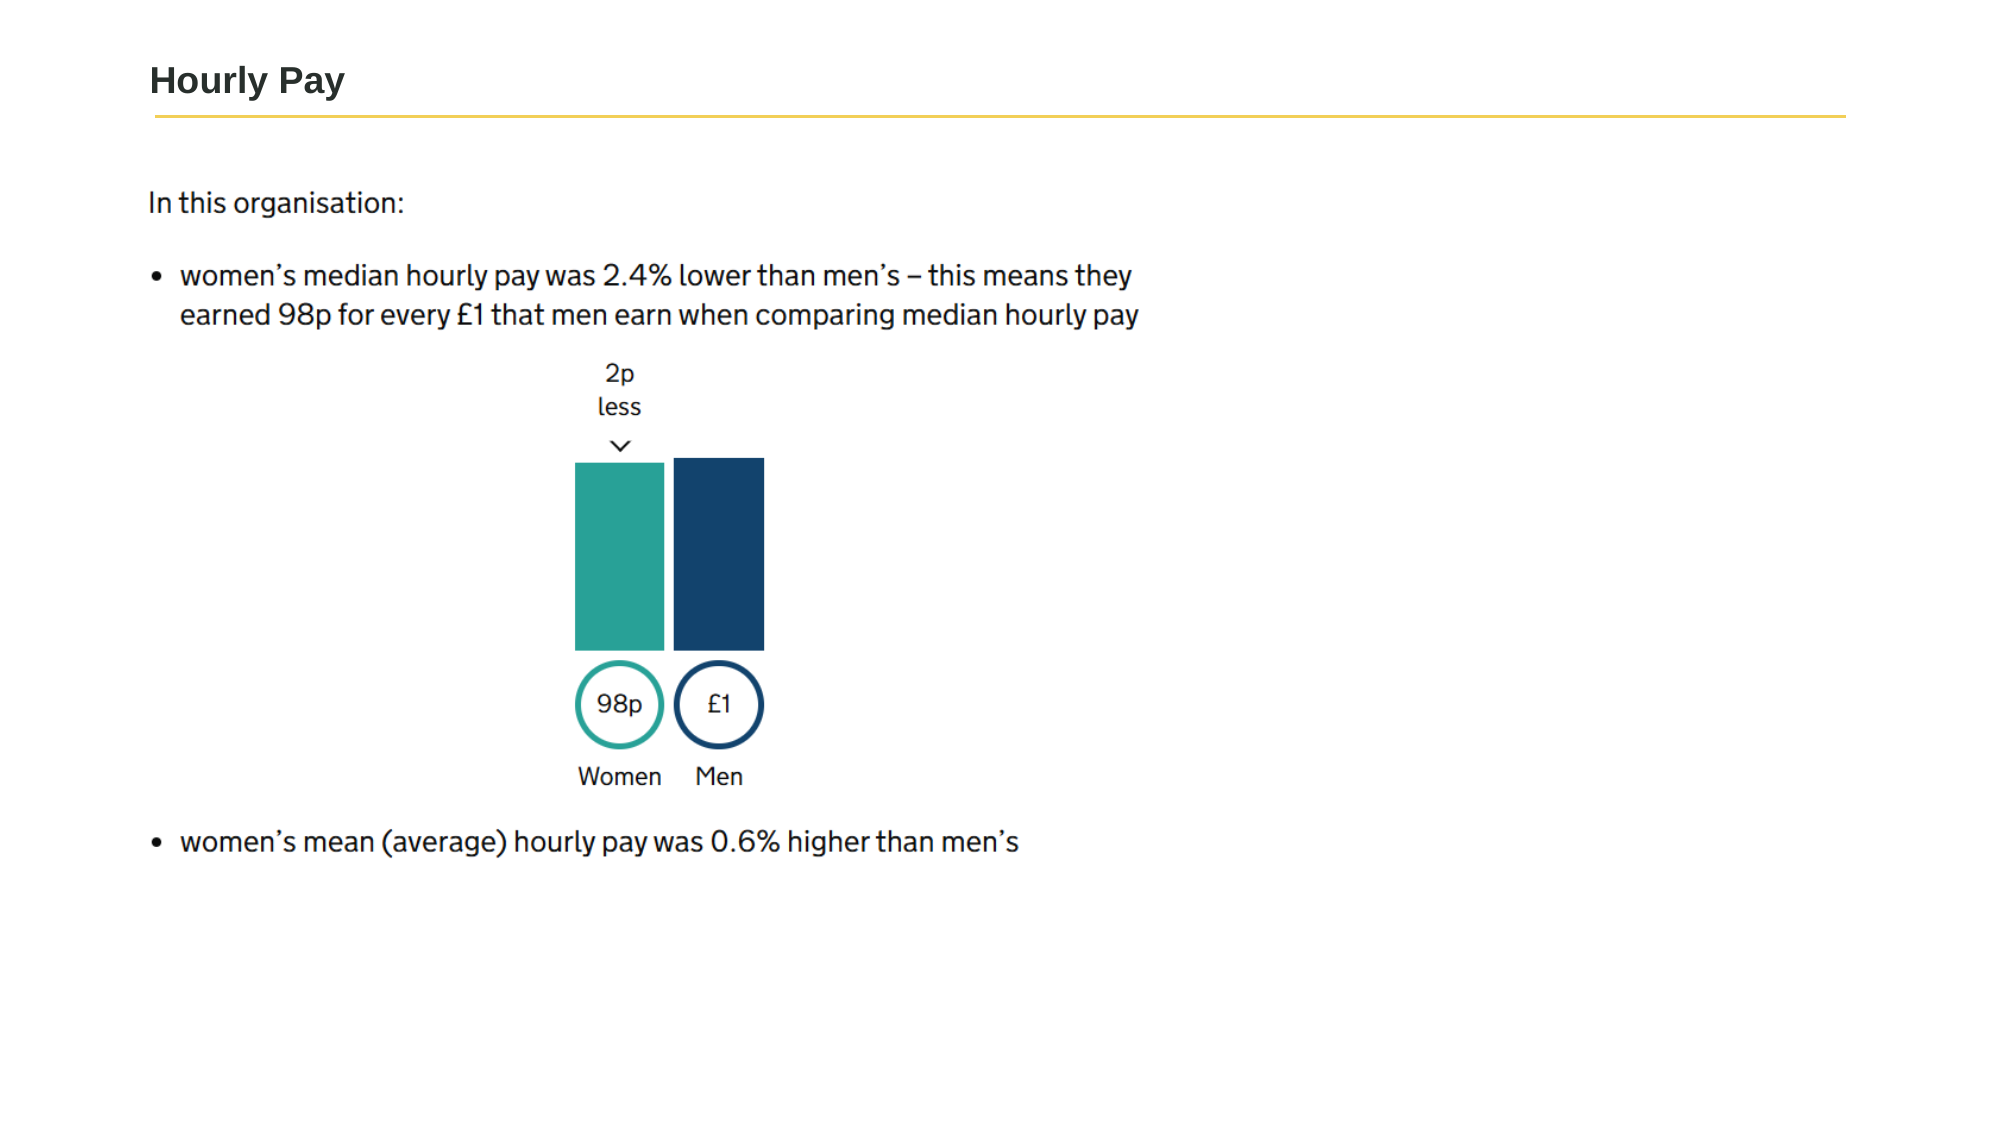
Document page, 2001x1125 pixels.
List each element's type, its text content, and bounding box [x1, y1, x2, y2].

picture [134, 169, 1159, 891]
text_box Hourly Pay [134, 53, 1363, 114]
